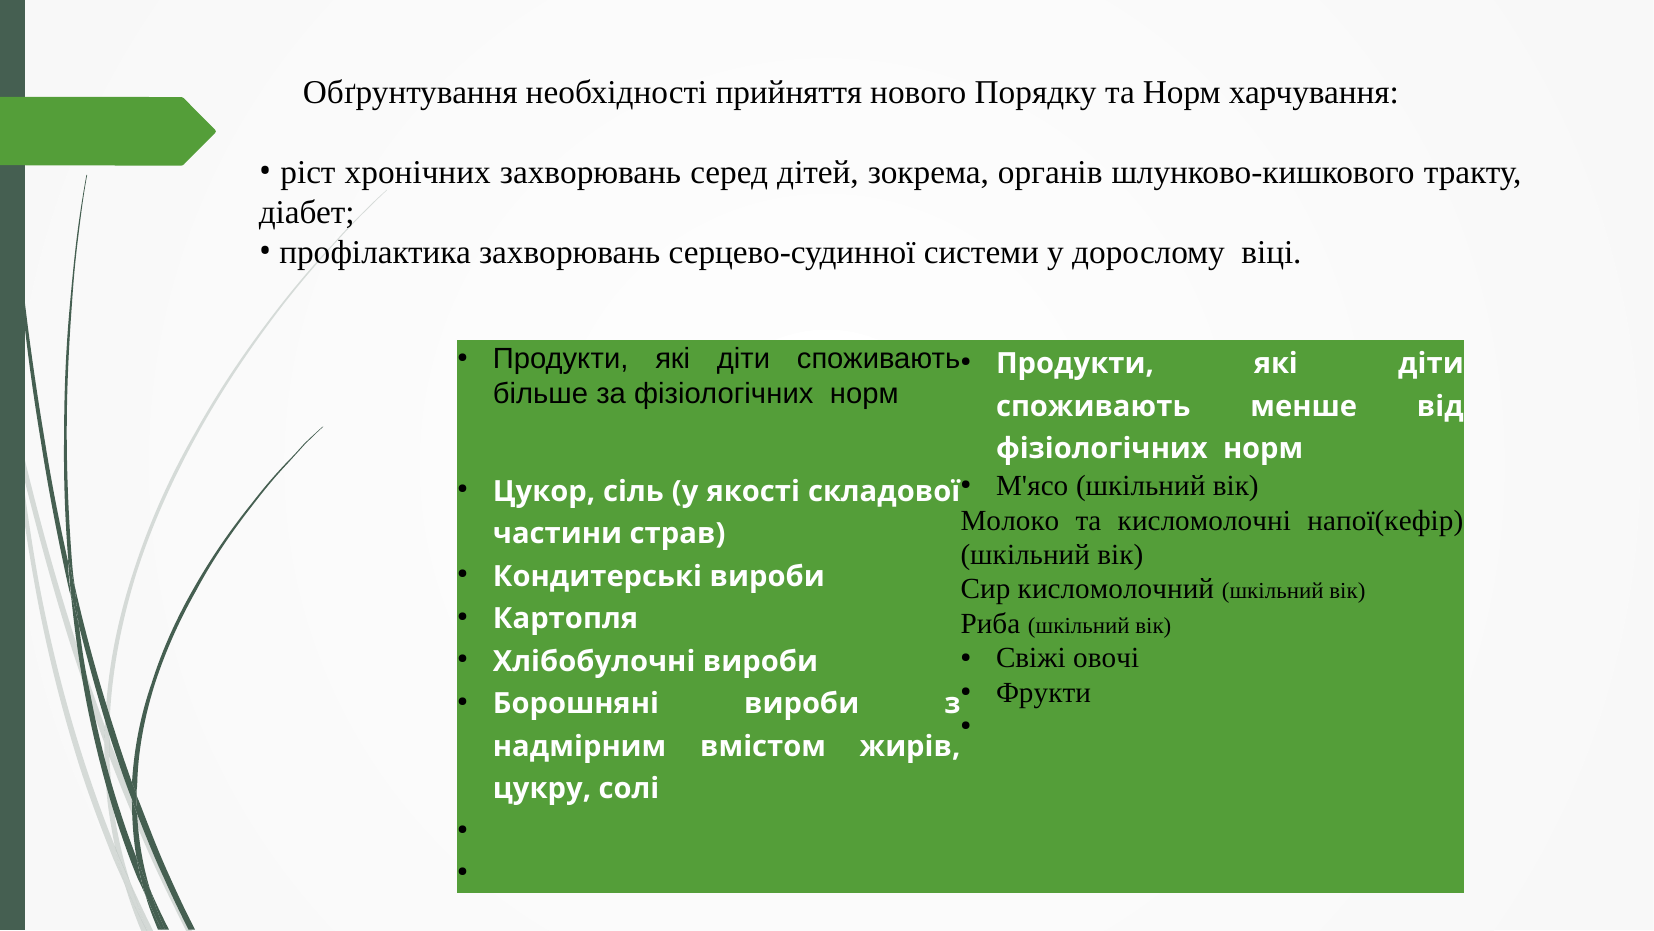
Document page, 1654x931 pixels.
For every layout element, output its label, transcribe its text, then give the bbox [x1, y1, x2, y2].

table_cell М'ясо (шкільний вік) Молоко та кисломолочні напої(кефір) (шкільний вік) Сир кисломолочний (шкільний вік) Риба (шкільний вік) Свіжі овочі Фрукти [961, 467, 1464, 893]
table_header Продукти, які діти споживають менше від фізіологічних норм [961, 340, 1464, 467]
table_cell Цукор, сіль (у якості складової частини страв) Кондитерські вироби Картопля Хлібобулочні вироби Борошняні вироби з надмірним вмістом жирів, цукру, солі [457, 467, 961, 893]
text_box Обґрунтування необхідності прийняття нового Порядку та Норм харчування: ріст хронічних захворювань серед дітей, зокрема, органів шлунково-кишкового тракту, діабет; профілактика захворювань серцево-судинної системи у дорослому віці. [244, 63, 1579, 277]
table_header Продукти, які діти споживають більше за фізіологічних норм [457, 340, 961, 467]
